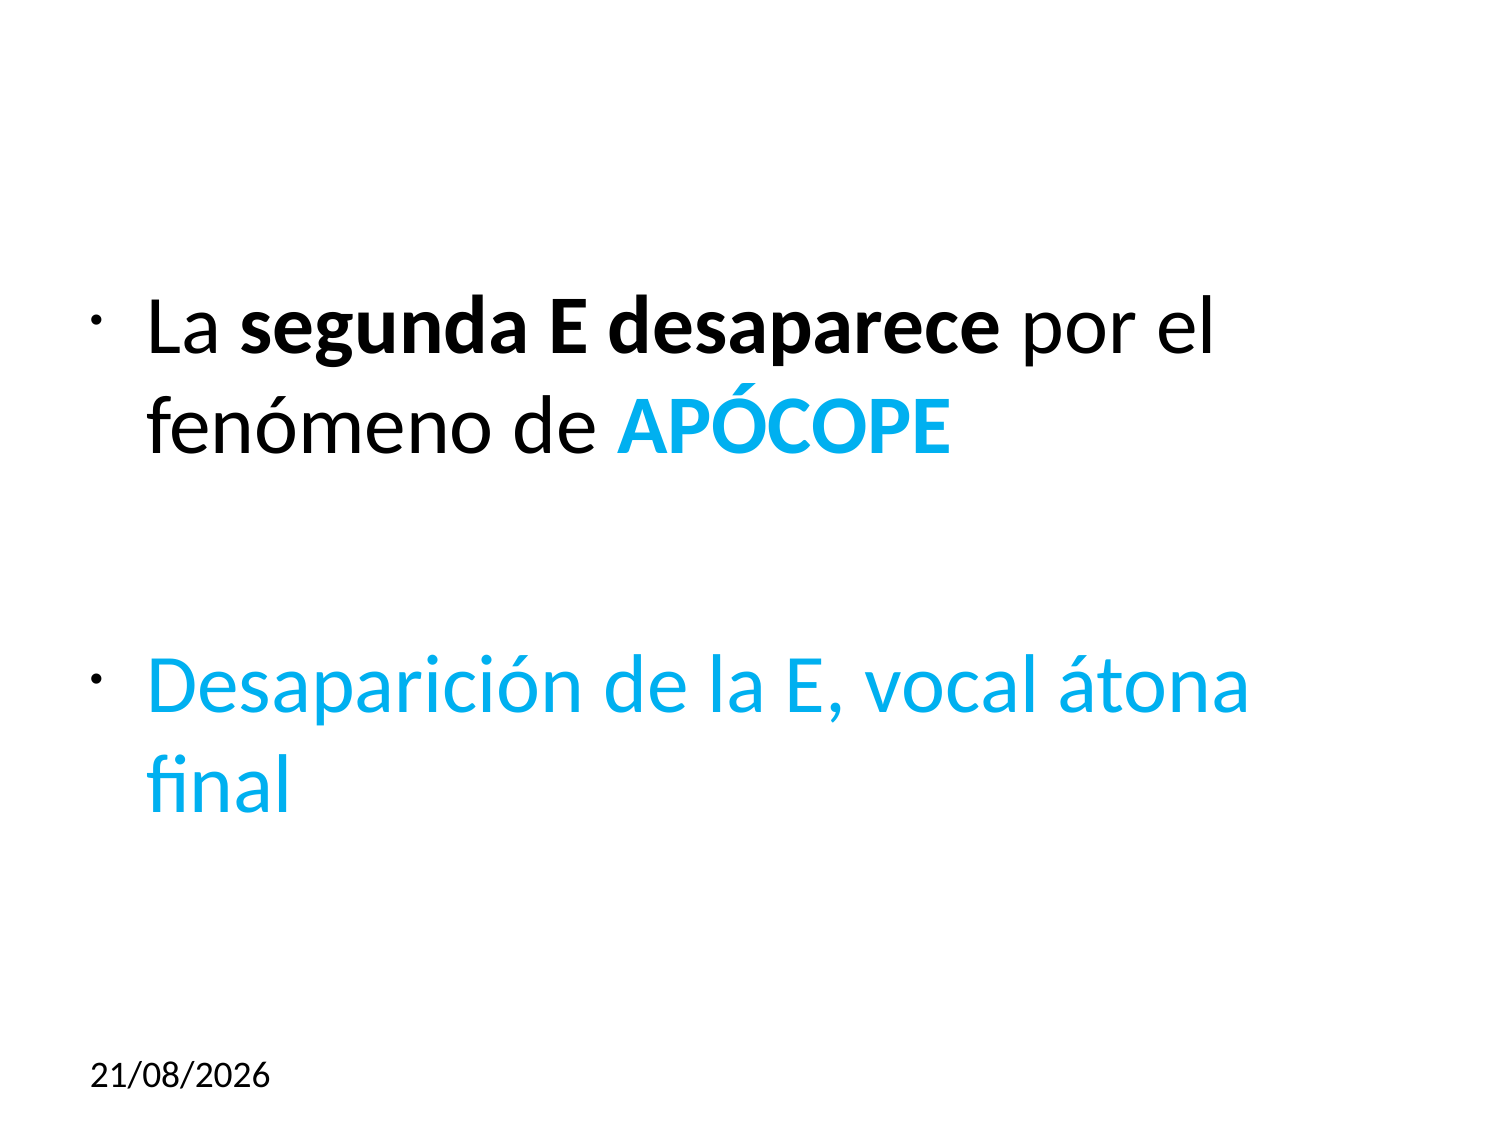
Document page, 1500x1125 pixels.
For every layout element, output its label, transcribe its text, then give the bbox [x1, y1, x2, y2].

list La segunda E desaparece por el fenómeno de APÓCOPE Desaparición de la E, vocal átona final [75, 262, 1425, 1005]
